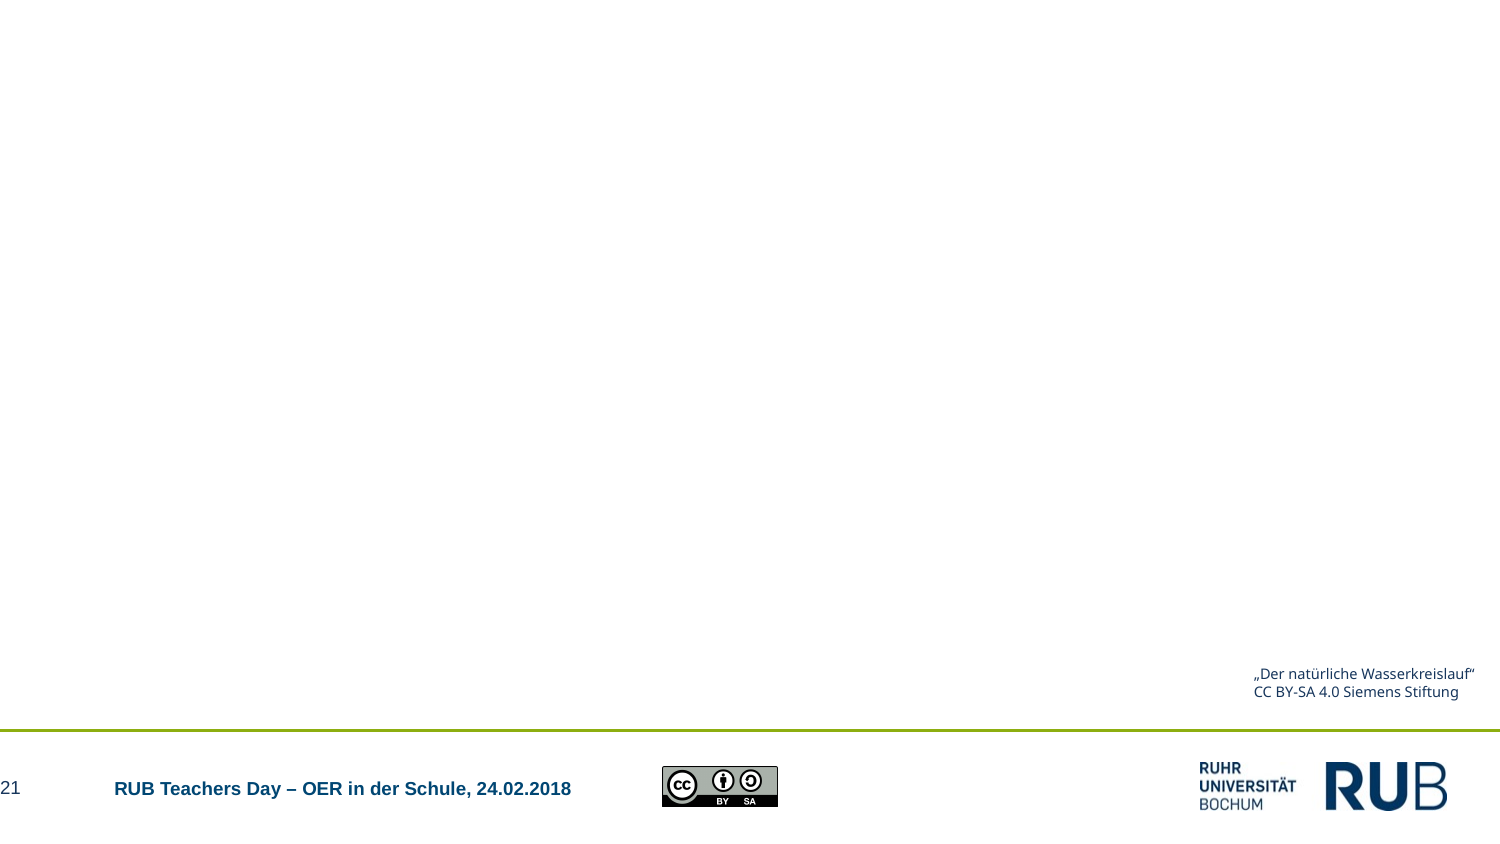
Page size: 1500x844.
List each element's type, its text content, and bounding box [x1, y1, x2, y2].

text_box „Der natürliche Wasserkreislauf“ CC BY-SA 4.0 Siemens Stiftung [1239, 658, 1500, 708]
text_box RUB Teachers Day – OER in der Schule, 24.02.2018 [114, 776, 948, 822]
picture [662, 766, 778, 808]
text_box 21 [0, 764, 85, 810]
